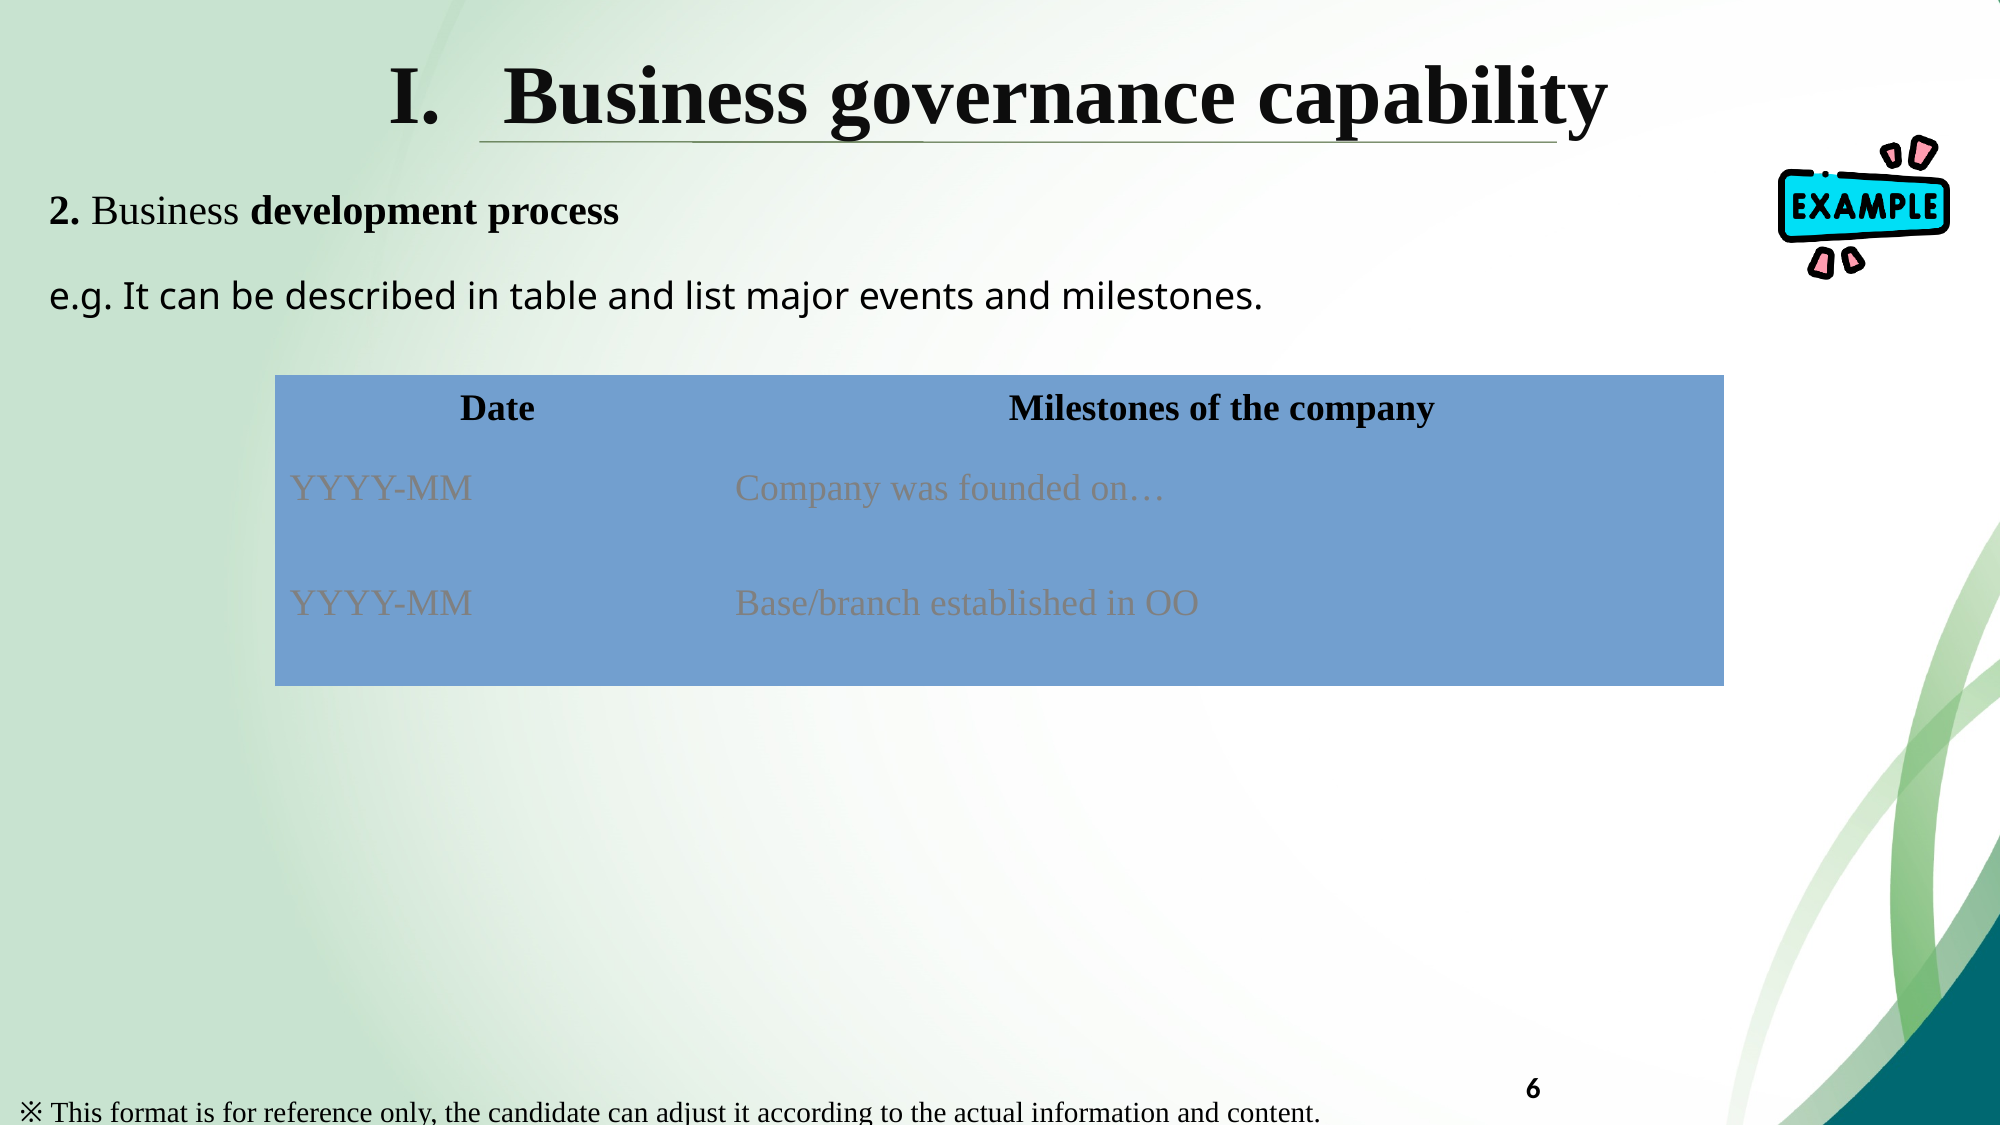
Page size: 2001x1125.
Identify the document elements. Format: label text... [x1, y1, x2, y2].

title I. Business governance capability [3, 36, 1996, 139]
table_cell YYYY-MM [275, 455, 721, 570]
text_box e.g. It can be described in table and list major events and milestones. [42, 257, 1662, 332]
table_cell Company was founded on… [721, 455, 1724, 570]
text_box ※ This format is for reference only, the candidate can adjust it according to the actual information and content. [12, 1068, 1330, 1125]
text_box 2. Business development process [42, 168, 750, 248]
table_header Date [275, 375, 721, 455]
table_cell Base/branch established in OO [721, 570, 1724, 686]
picture [1778, 139, 1950, 293]
text_box 6 [1518, 1053, 1969, 1114]
table_header Milestones of the company [721, 375, 1724, 455]
table_cell YYYY-MM [275, 570, 721, 686]
